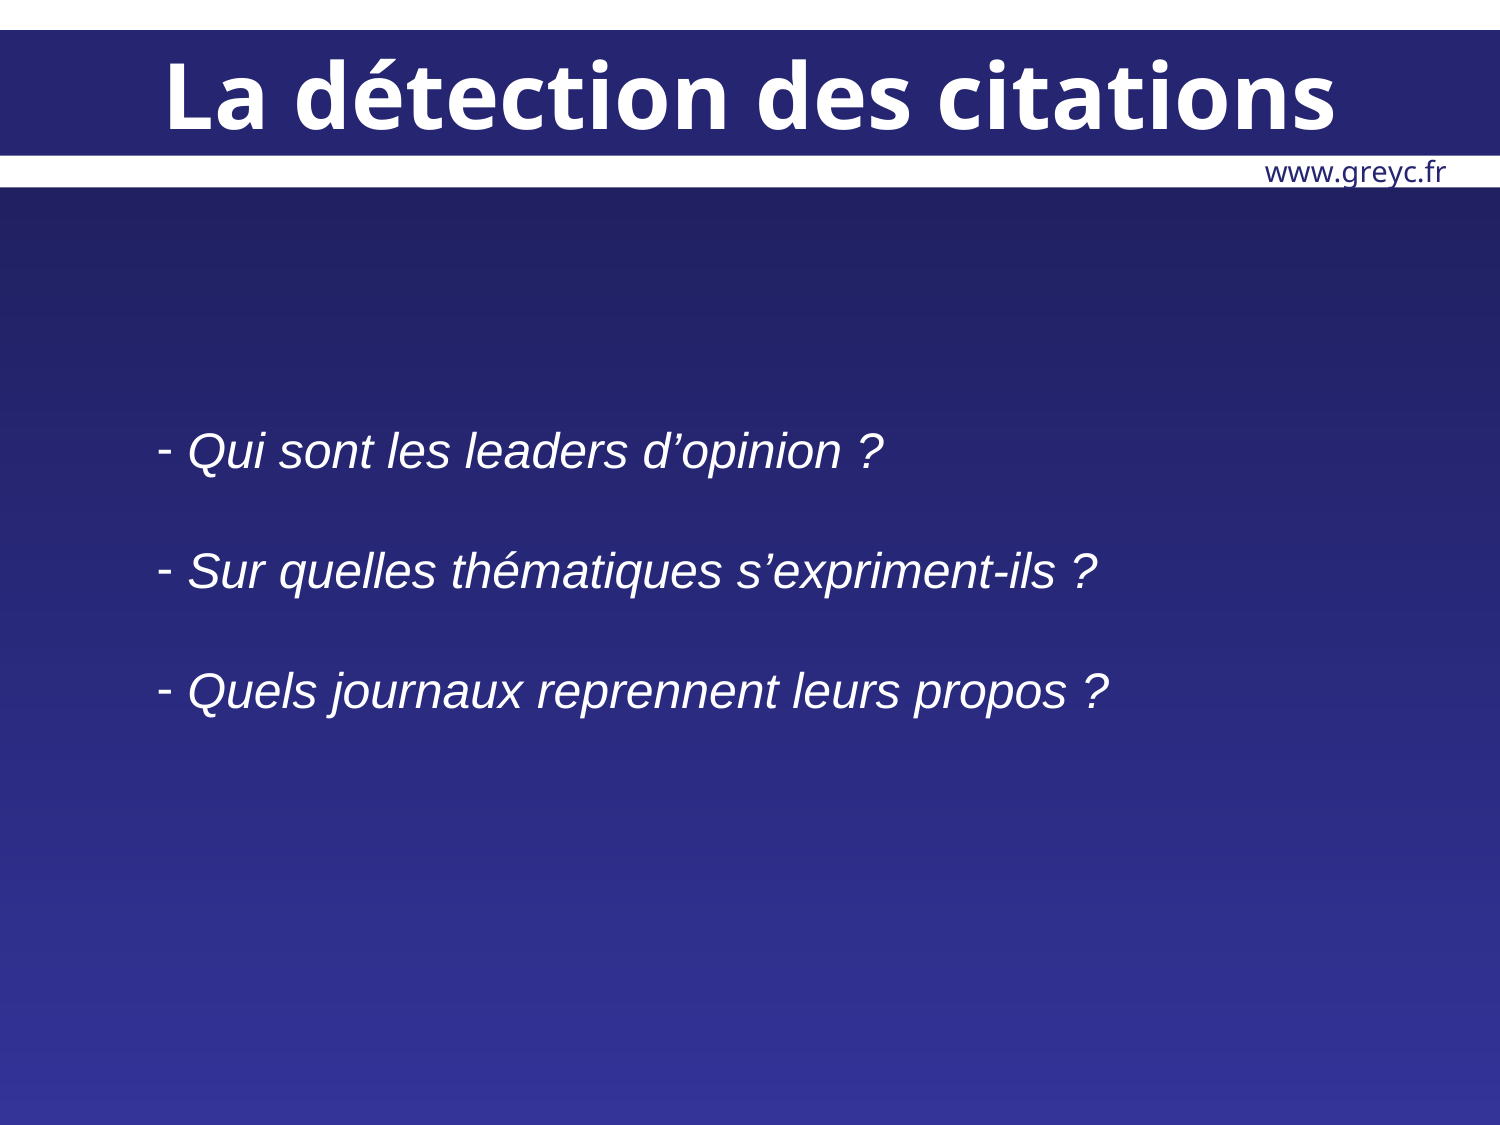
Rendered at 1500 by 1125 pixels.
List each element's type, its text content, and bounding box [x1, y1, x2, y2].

text_box La détection des citations [0, 30, 1500, 156]
text_box www.greyc.fr [1249, 145, 1500, 196]
text_box [0, 0, 1500, 30]
text_box [0, 156, 1249, 188]
text_box Qui sont les leaders d’opinion ? Sur quelles thématiques s’expriment-ils ? Quels journaux reprennent leurs propos ? [112, 410, 1413, 726]
